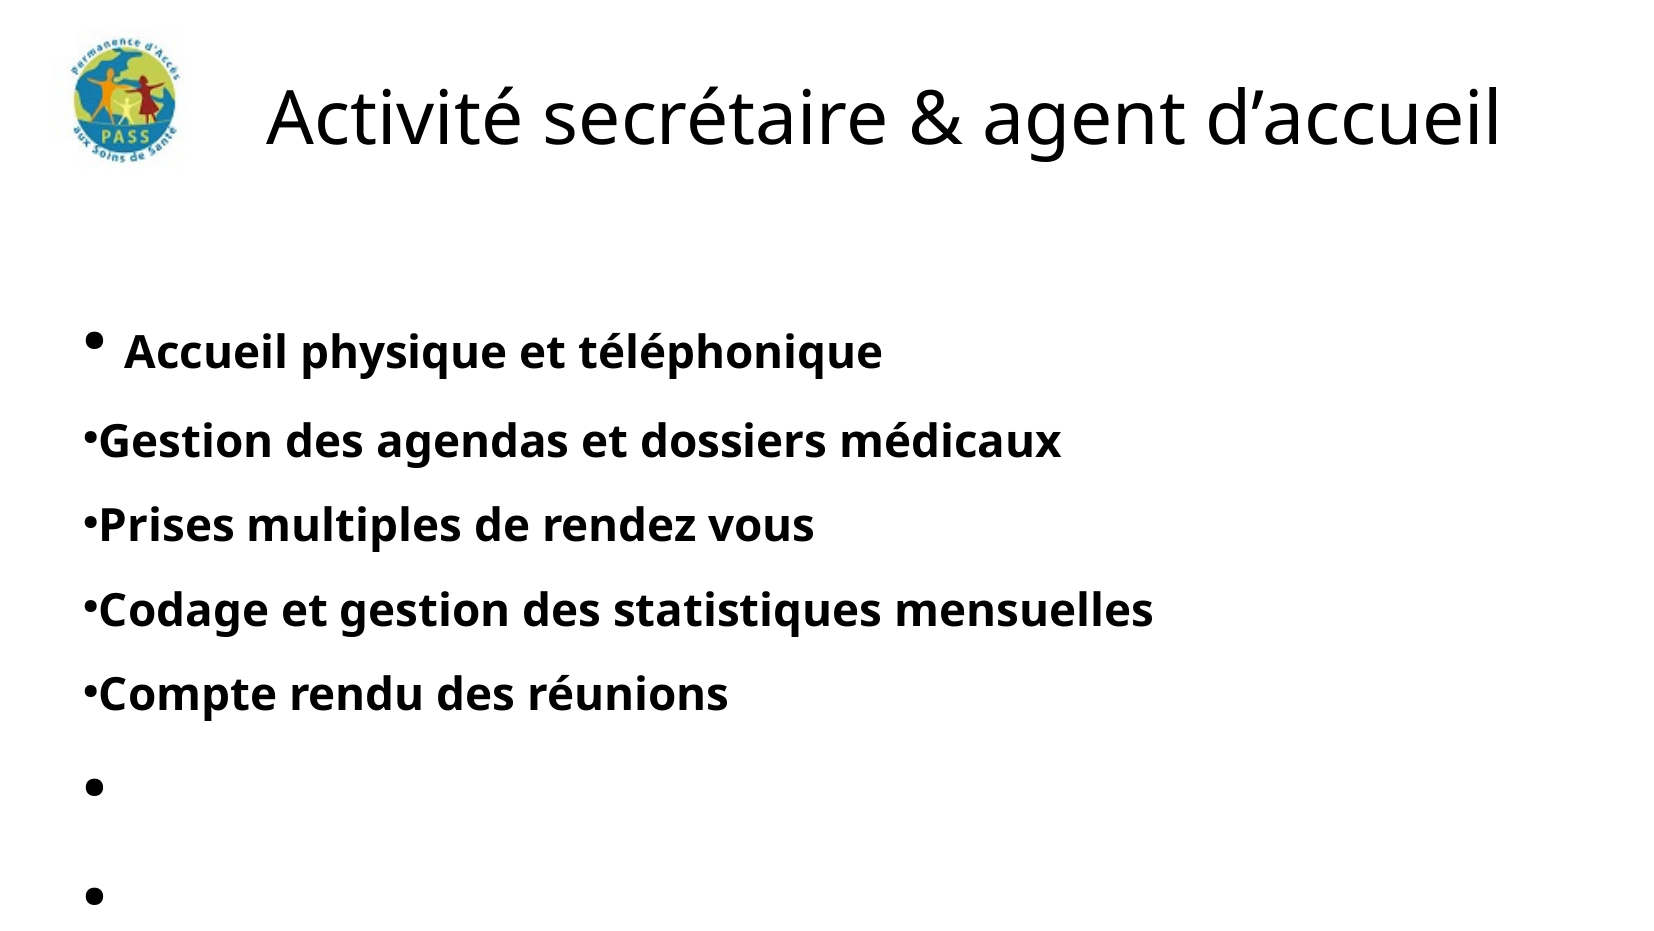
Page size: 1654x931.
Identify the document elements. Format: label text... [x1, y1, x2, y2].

title Activité secrétaire & agent d’accueil [82, 37, 1571, 193]
picture [0, 30, 258, 170]
list Accueil physique et téléphonique Gestion des agendas et dossiers médicaux Prises multiples de rendez vous Codage et gestion des statistiques mensuelles Compte rendu des réunions [82, 217, 1571, 758]
